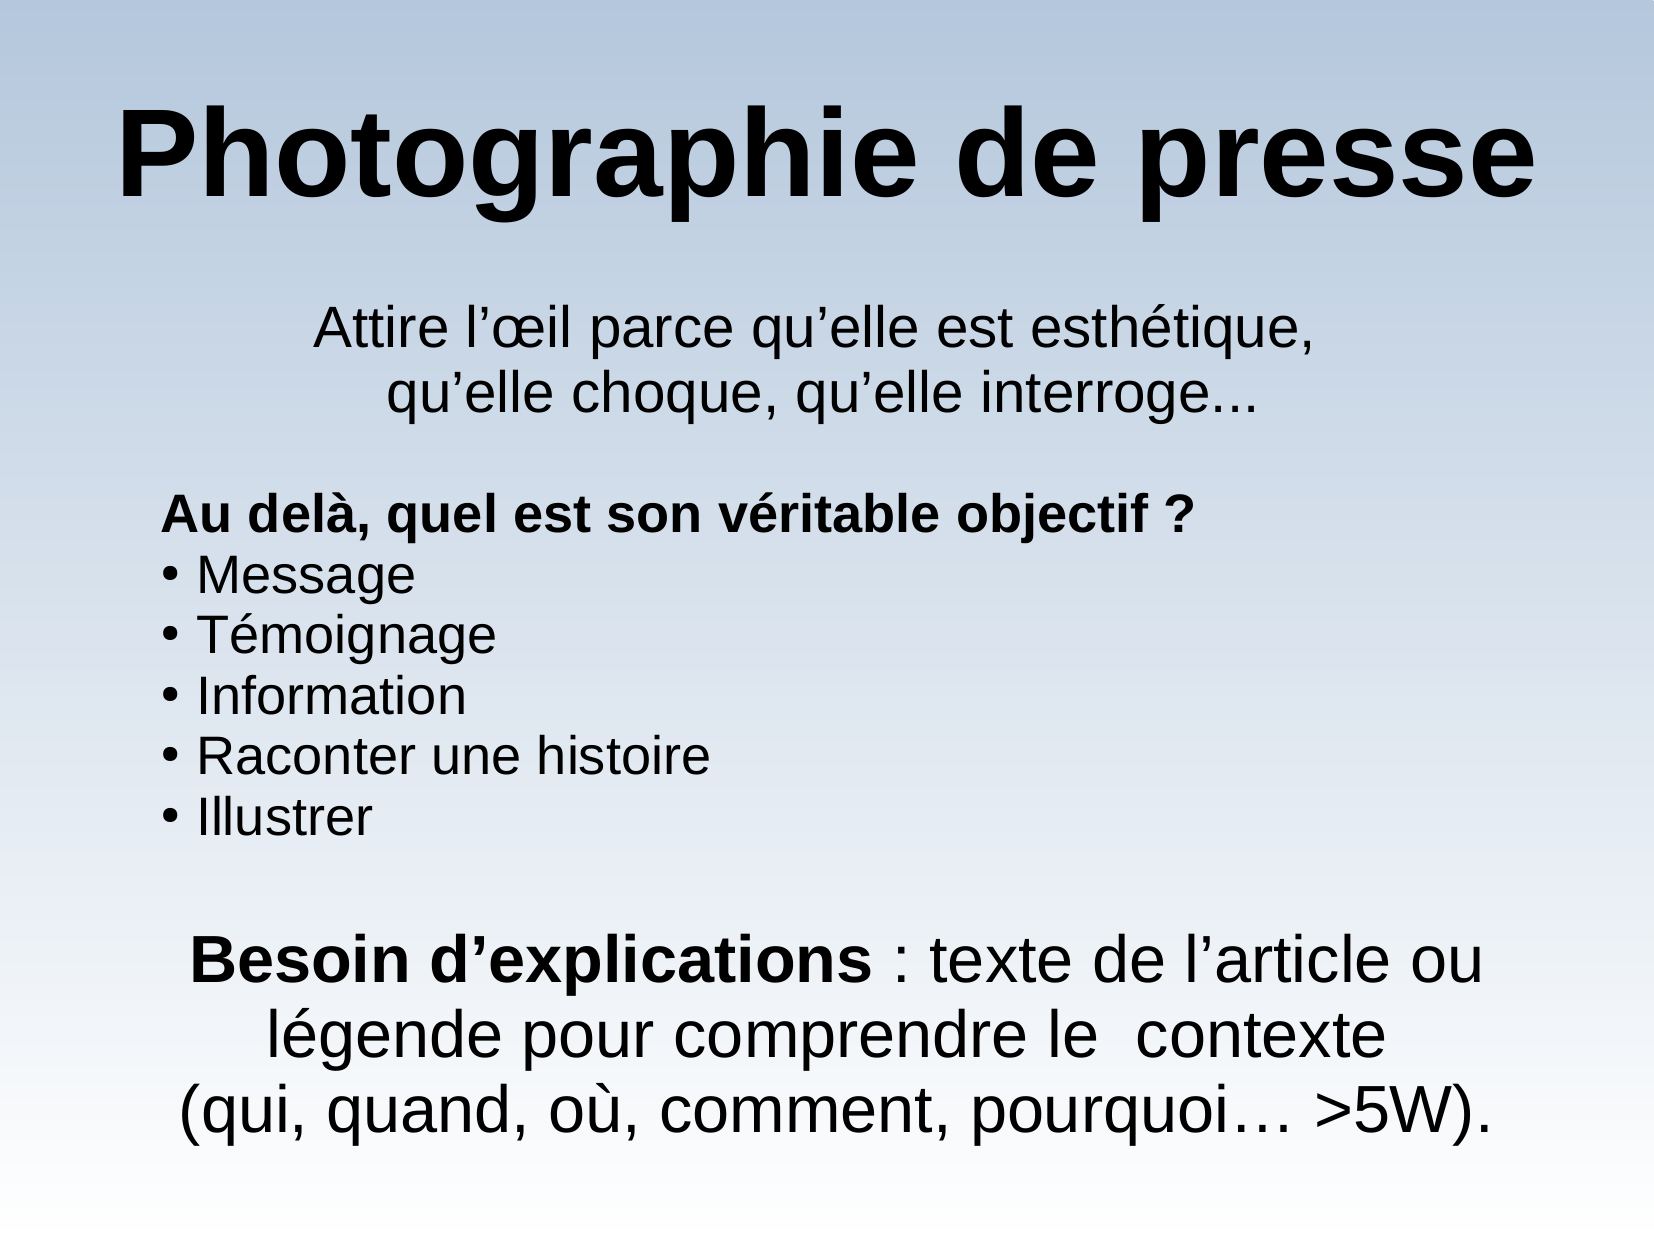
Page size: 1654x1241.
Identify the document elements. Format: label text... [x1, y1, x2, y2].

subtitle Attire l’œil parce qu’elle est esthétique, qu’elle choque, qu’elle interroge... [79, 275, 1568, 444]
text_box Besoin d’explications : texte de l’article ou légende pour comprendre le contexte (qui, quand, où, comment, pourquoi… >5W). [128, 922, 1546, 1147]
title Photographie de presse [82, 49, 1571, 257]
text_box Au delà, quel est son véritable objectif ? Message Témoignage Information Raconter une histoire Illustrer [145, 476, 1563, 865]
